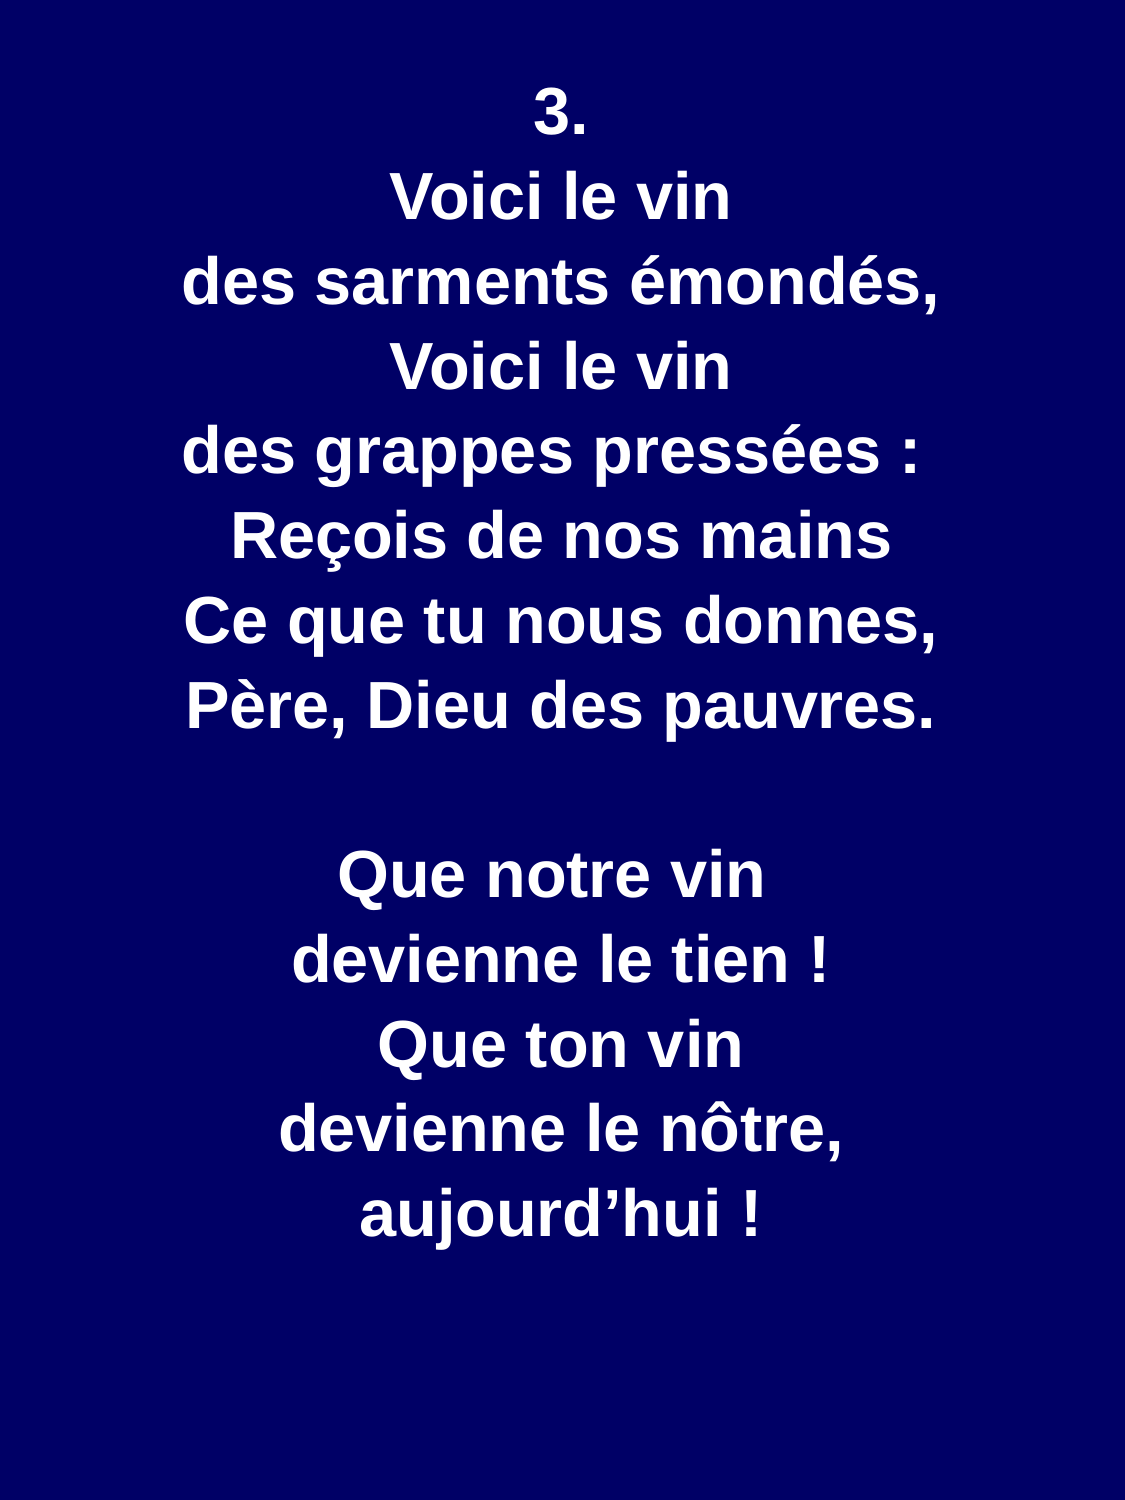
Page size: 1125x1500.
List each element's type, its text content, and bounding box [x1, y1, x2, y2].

text_box 3. Voici le vin des sarments émondés, Voici le vin des grappes pressées : Reçois de nos mains Ce que tu nous donnes, Père, Dieu des pauvres. Que notre vin devienne le tien ! Que ton vin devienne le nôtre, aujourd’hui ! [125, 70, 997, 1342]
